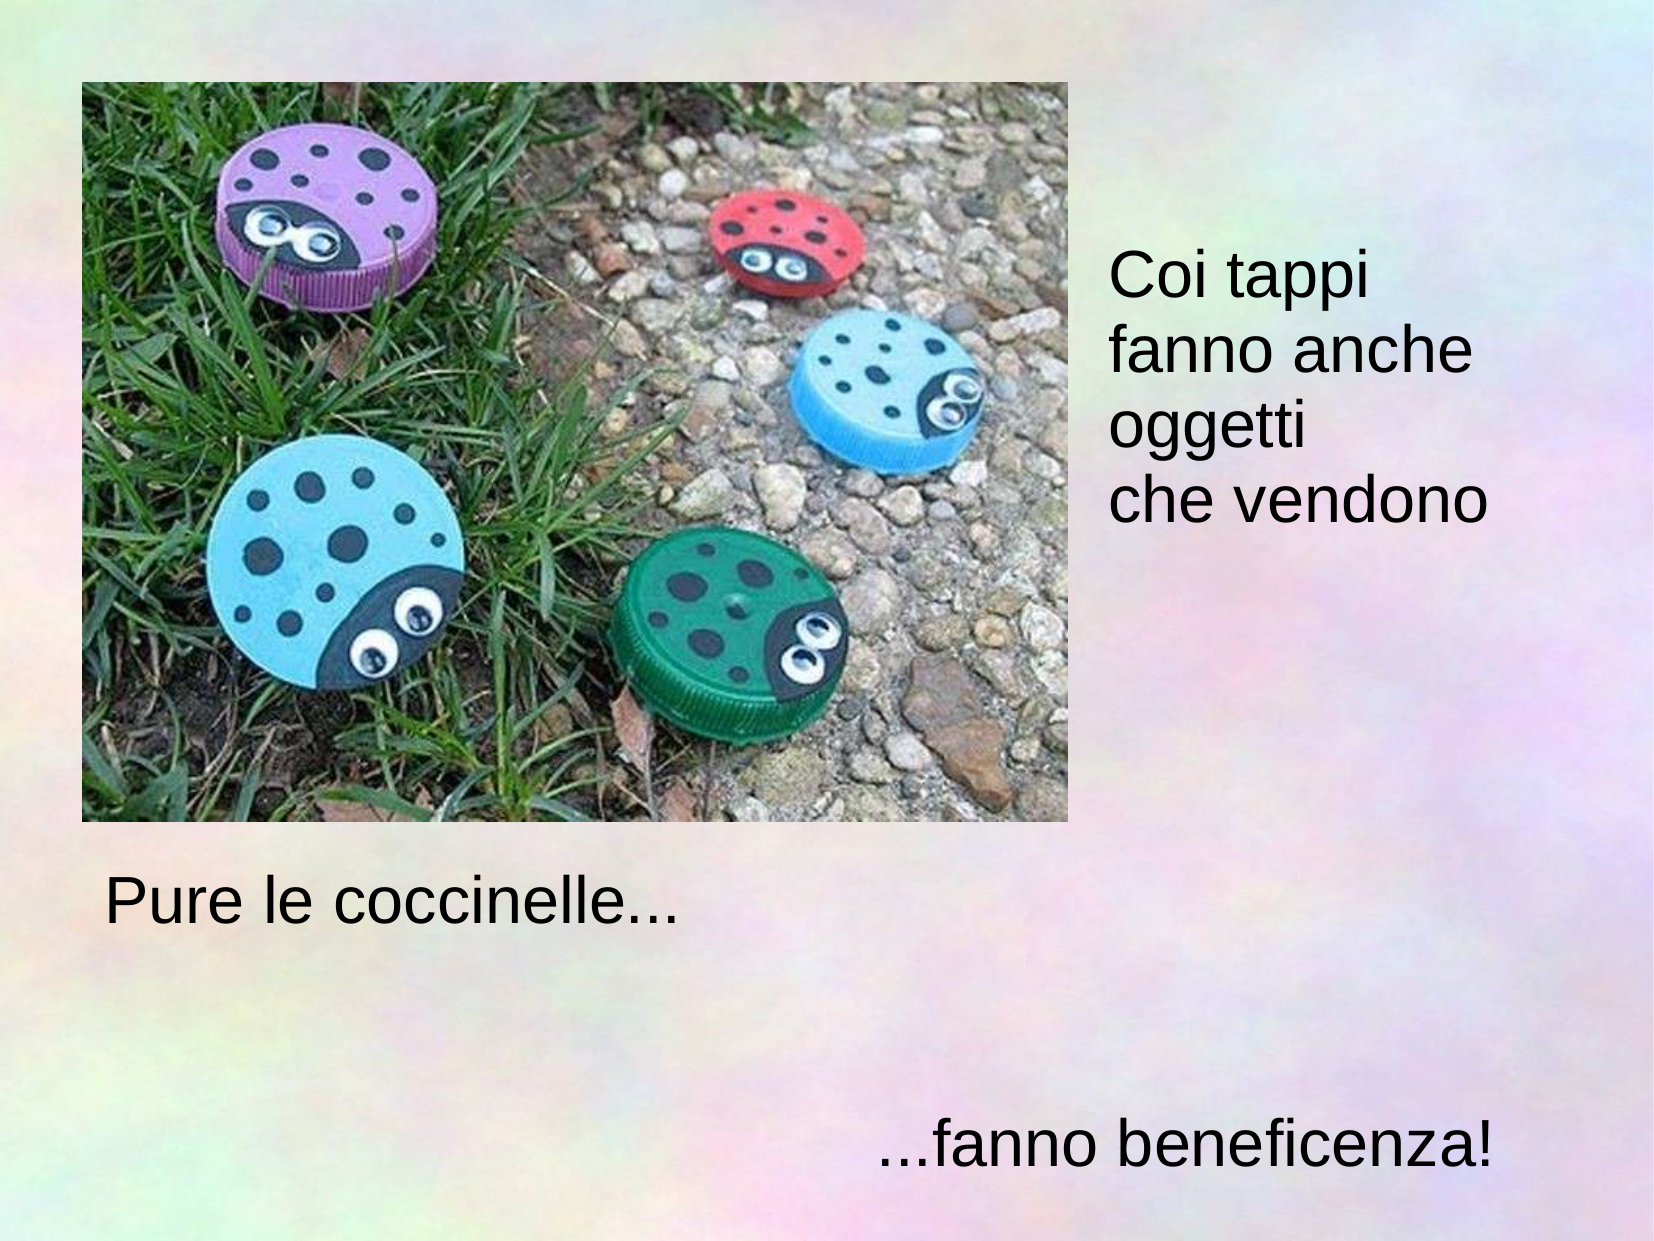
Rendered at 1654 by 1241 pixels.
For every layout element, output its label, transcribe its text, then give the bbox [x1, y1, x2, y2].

text_box Pure le coccinelle... [89, 855, 697, 945]
text_box ...fanno beneficenza! [862, 1098, 1560, 1193]
picture [0, 0, 1654, 1241]
text_box Coi tappi fanno anche oggetti che vendono [1093, 229, 1583, 542]
